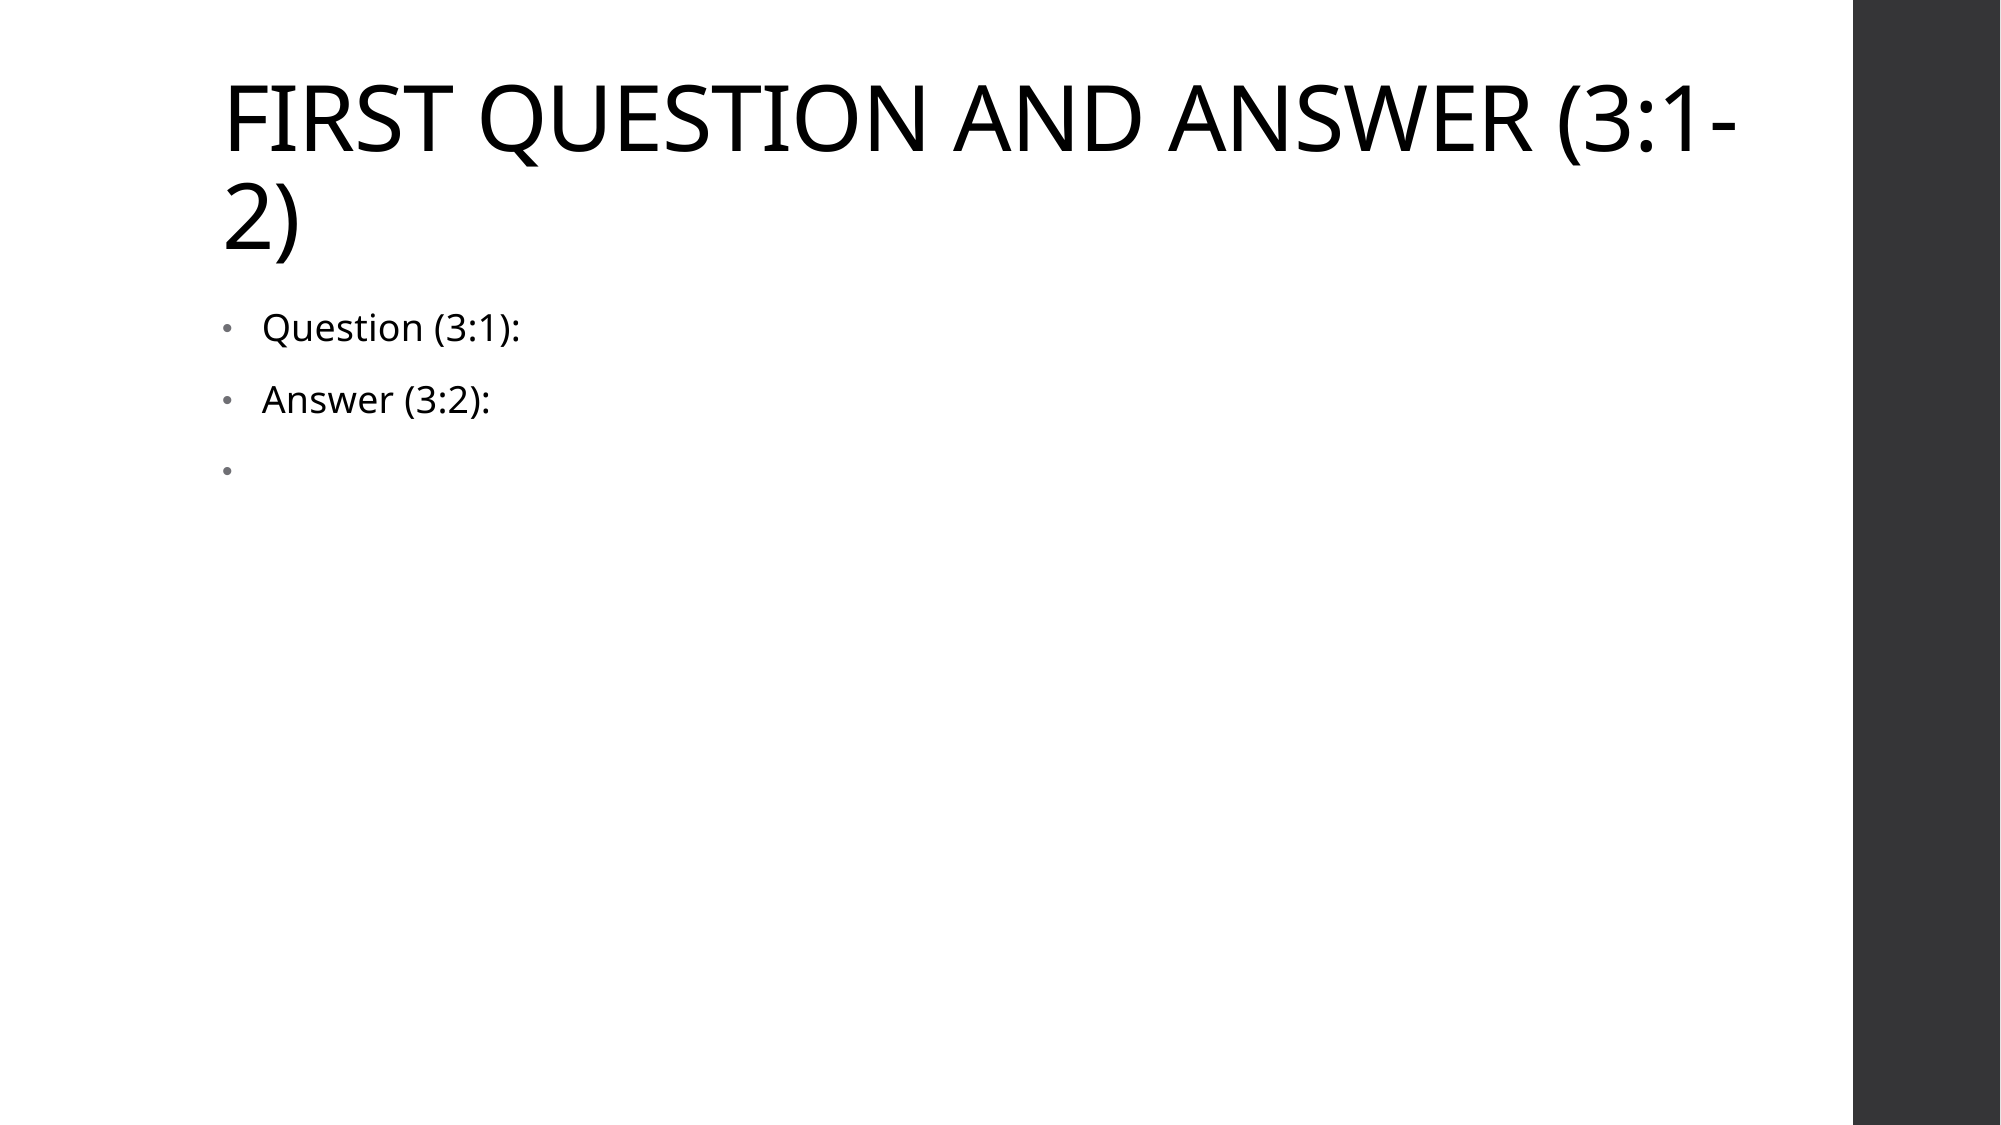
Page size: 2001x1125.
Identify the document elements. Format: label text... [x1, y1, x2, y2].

title FIRST QUESTION AND ANSWER (3:1-2) [206, 60, 1797, 278]
list Question (3:1): Answer (3:2): [206, 299, 1617, 1014]
